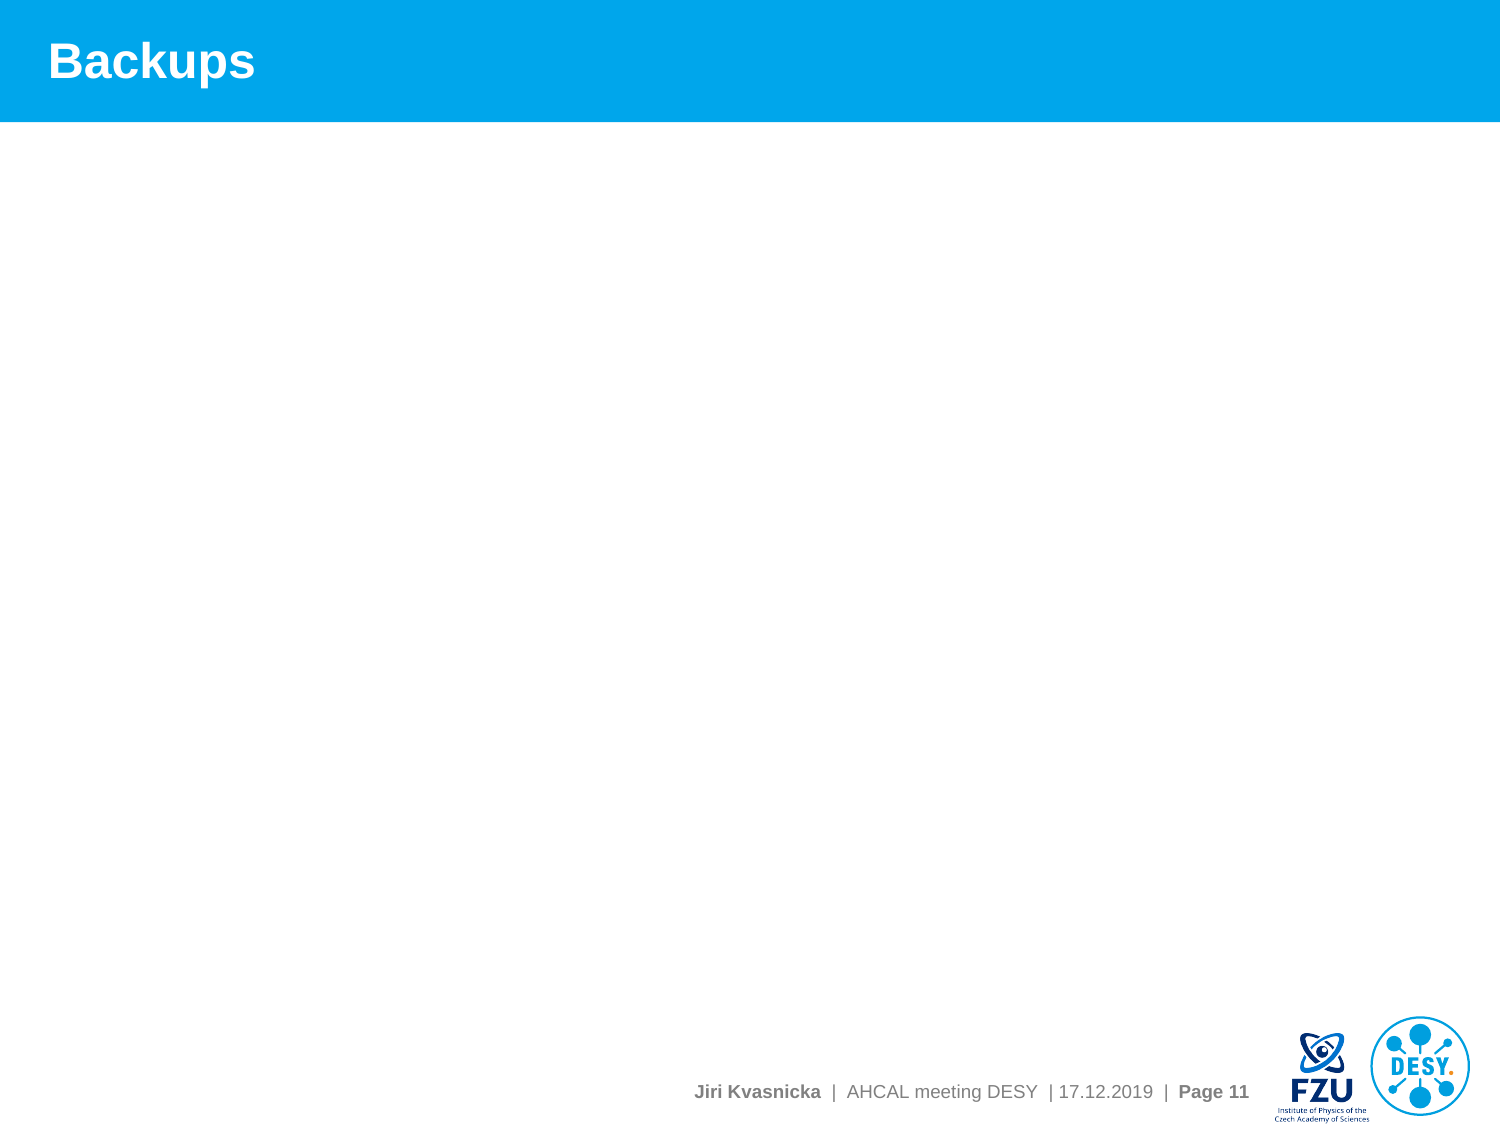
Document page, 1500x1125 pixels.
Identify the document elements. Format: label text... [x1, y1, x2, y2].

title Backups [47, 16, 1446, 107]
picture [1269, 1027, 1375, 1125]
